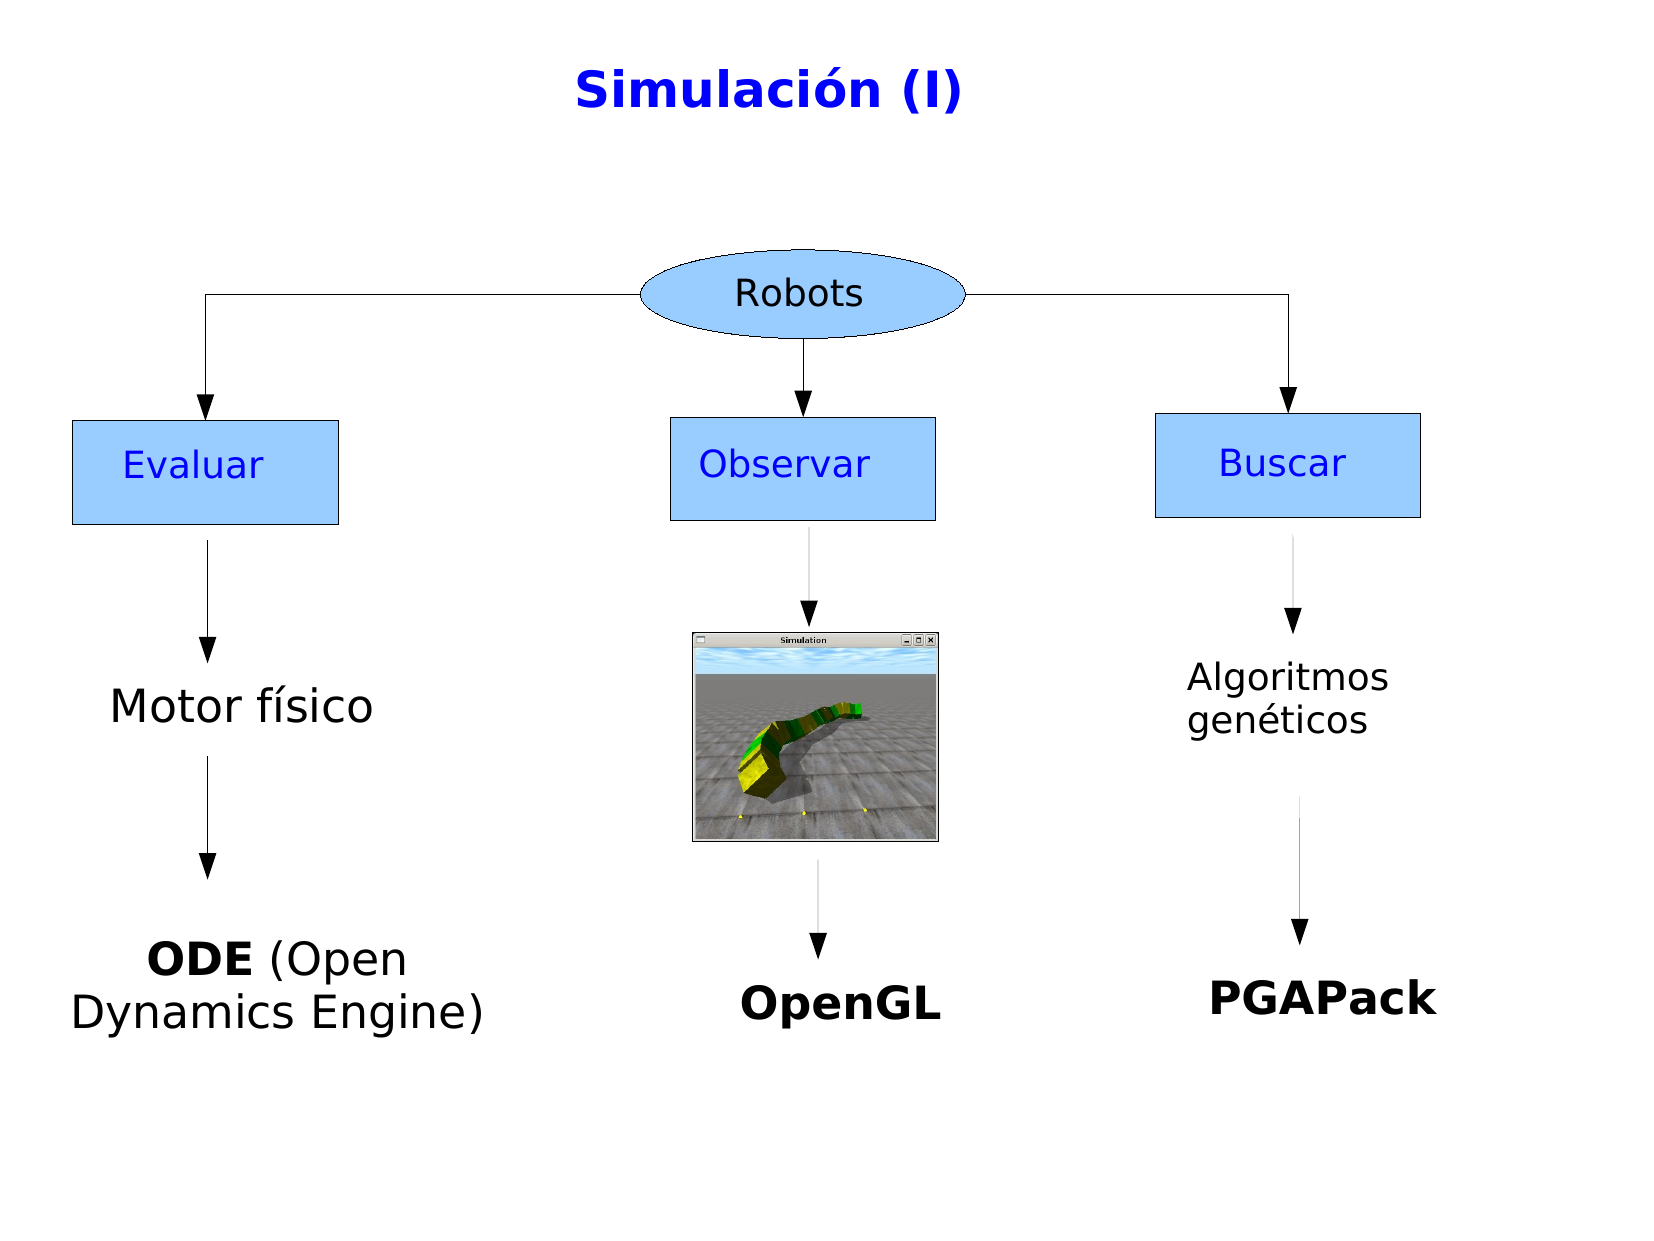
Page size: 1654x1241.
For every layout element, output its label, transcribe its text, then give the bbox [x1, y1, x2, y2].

text_box Robots [719, 264, 880, 323]
text_box ODE (Open Dynamics Engine) [44, 925, 511, 1048]
text_box [72, 420, 339, 525]
text_box [670, 417, 936, 521]
picture [692, 632, 939, 842]
text_box Algoritmos genéticos [1172, 648, 1463, 751]
text_box Motor físico [51, 672, 435, 768]
text_box Observar [683, 435, 924, 509]
text_box OpenGL [724, 969, 1013, 1043]
text_box Simulación (I) [559, 53, 980, 127]
text_box [1155, 413, 1421, 518]
text_box [640, 249, 966, 339]
text_box PGAPack [1193, 965, 1474, 1039]
text_box Buscar [1203, 434, 1404, 508]
text_box Evaluar [107, 436, 319, 510]
